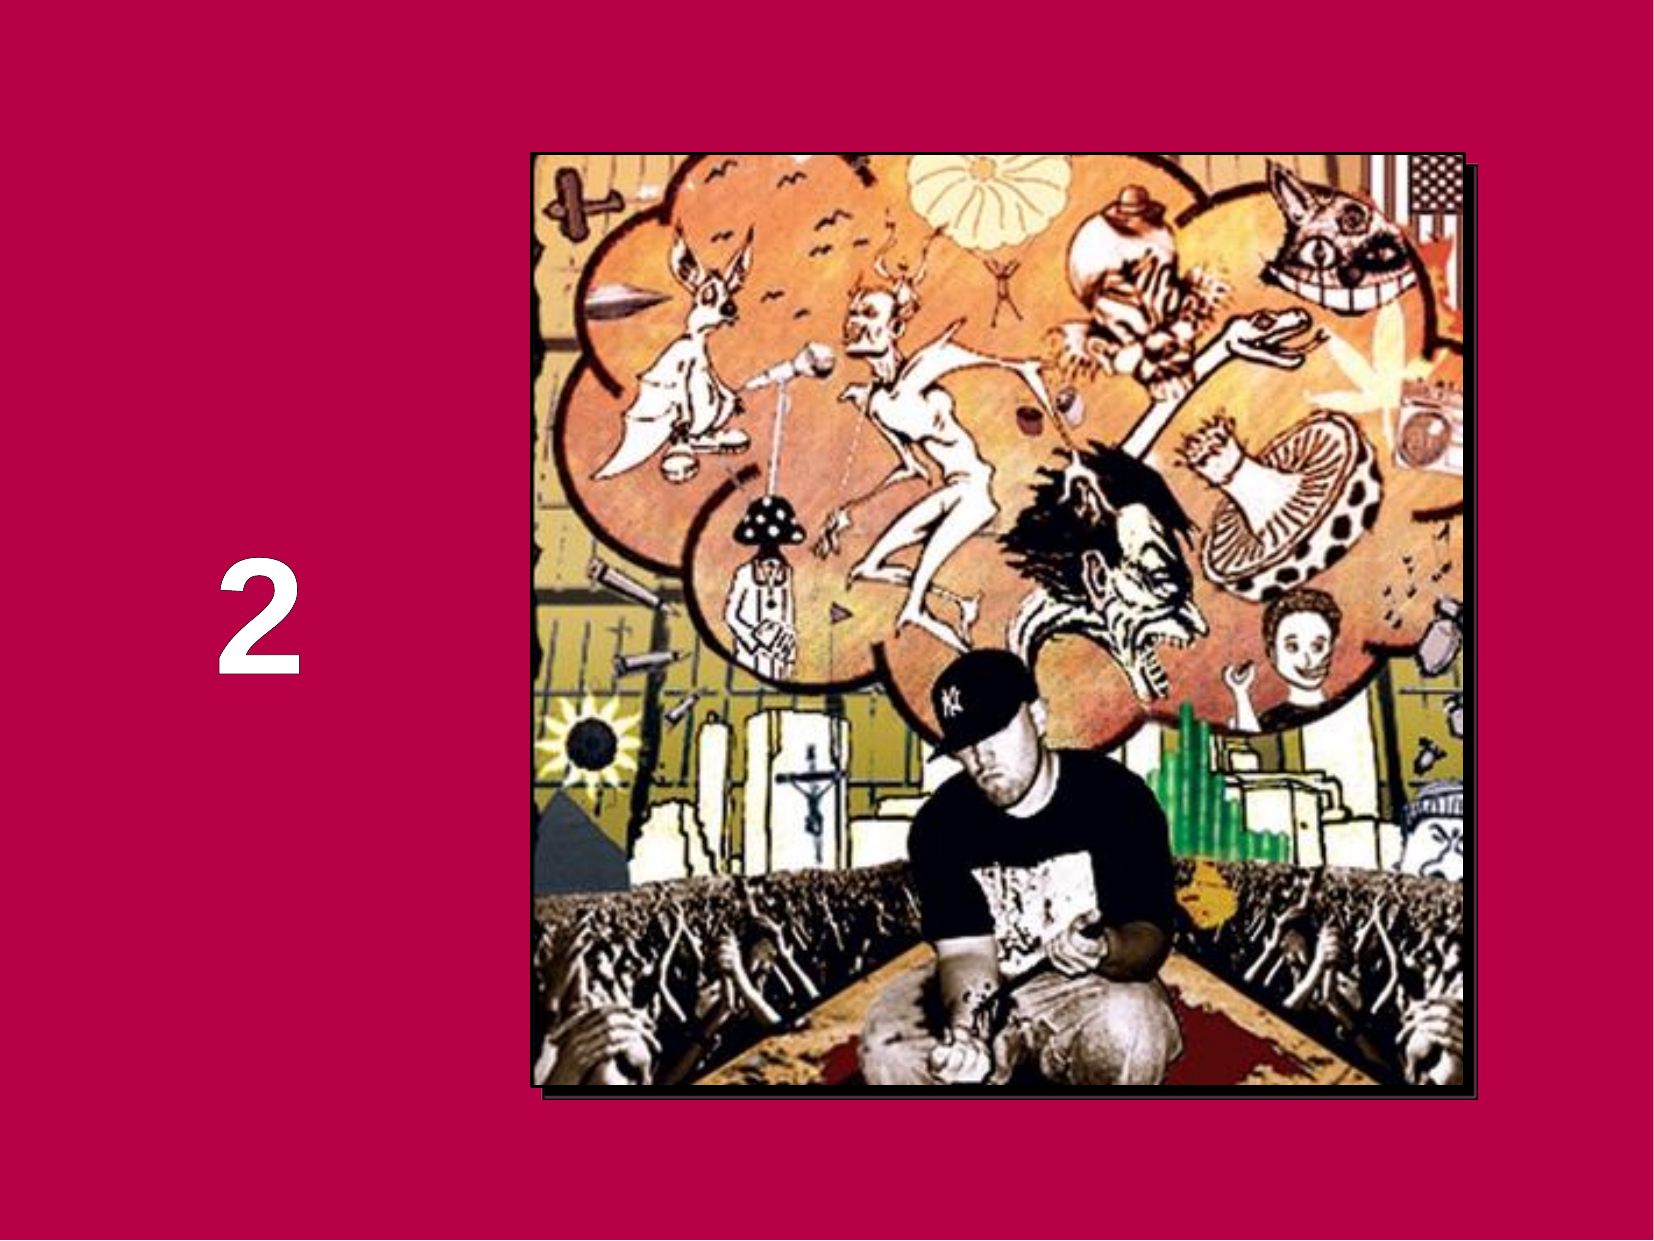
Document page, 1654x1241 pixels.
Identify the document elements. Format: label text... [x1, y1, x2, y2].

picture [533, 155, 1464, 1086]
text_box 2 [198, 515, 349, 725]
